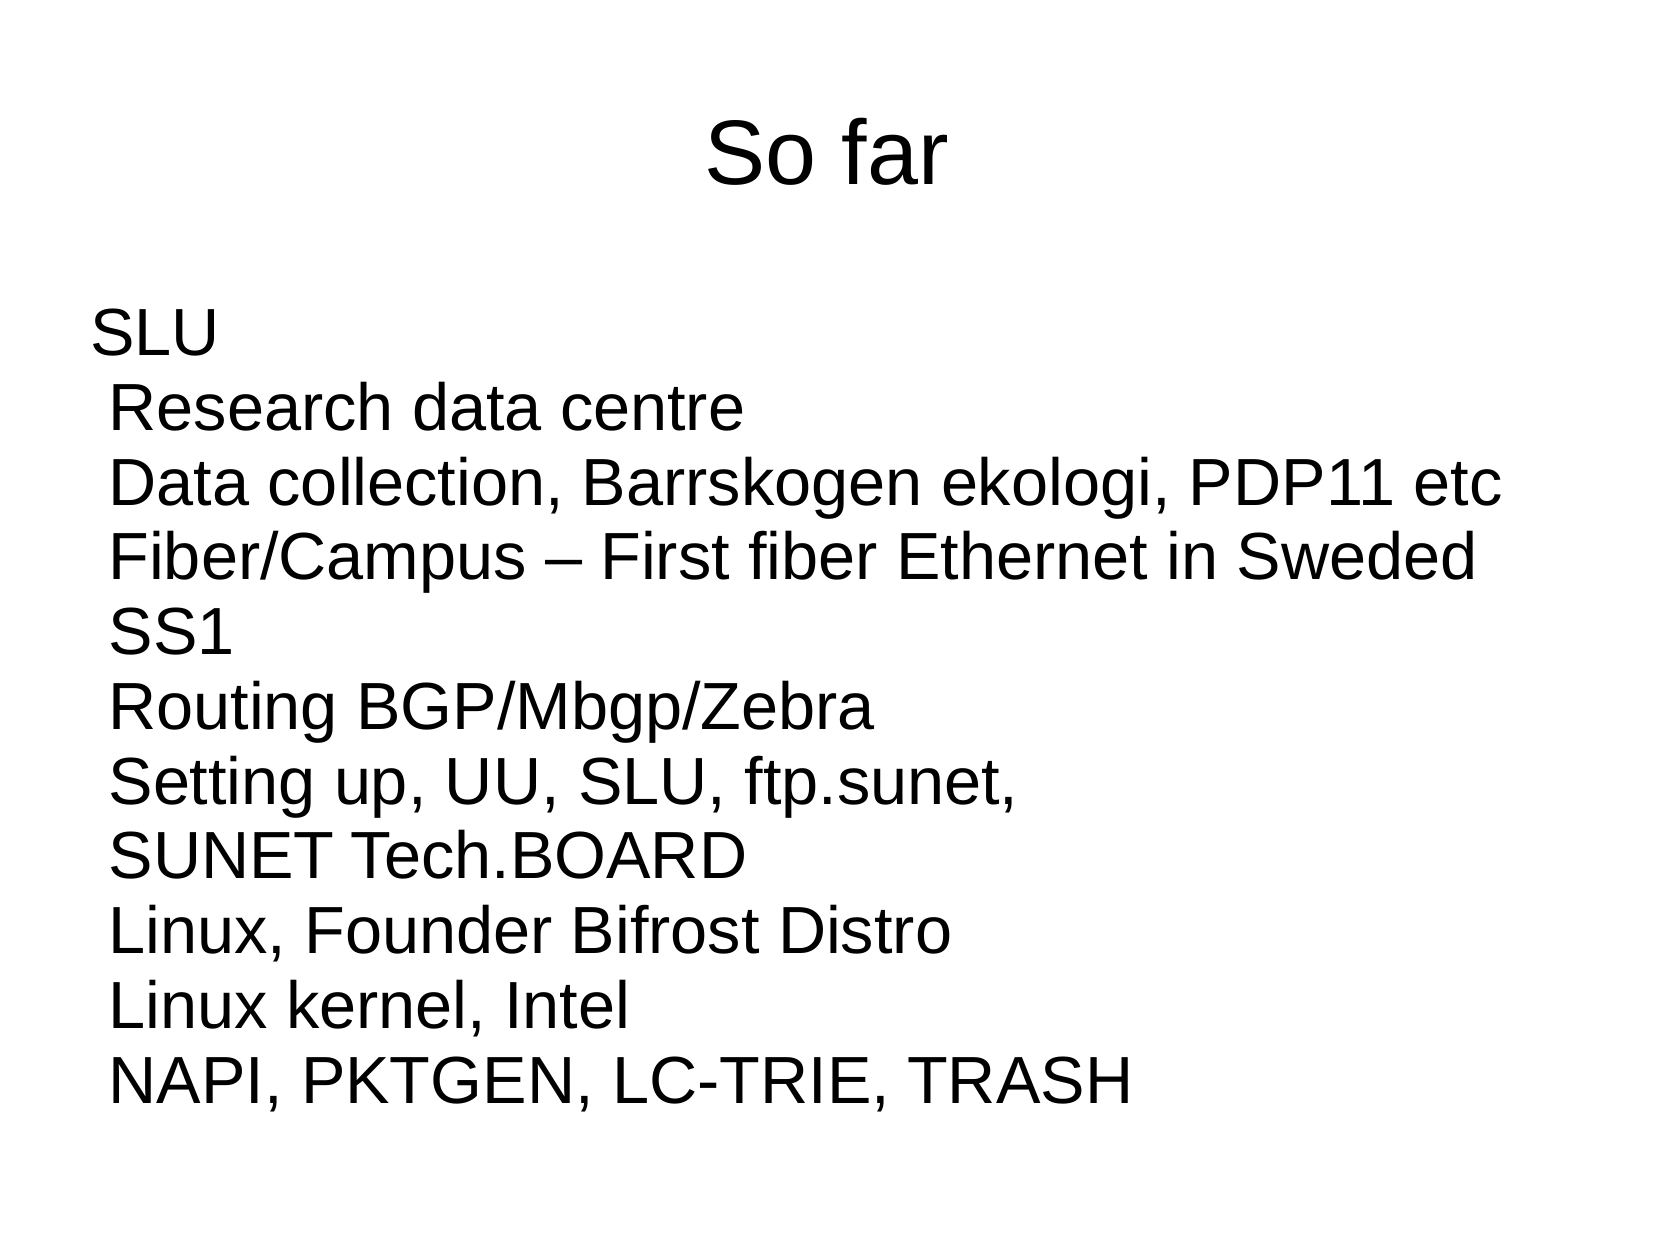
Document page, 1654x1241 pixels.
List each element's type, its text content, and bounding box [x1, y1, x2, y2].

title So far [82, 49, 1571, 257]
subtitle SLU Research data centre Data collection, Barrskogen ekologi, PDP11 etc Fiber/Campus – First fiber Ethernet in Sweded SS1 Routing BGP/Mbgp/Zebra Setting up, UU, SLU, ftp.sunet, SUNET Tech.BOARD Linux, Founder Bifrost Distro Linux kernel, Intel NAPI, PKTGEN, LC-TRIE, TRASH [90, 295, 1546, 1193]
